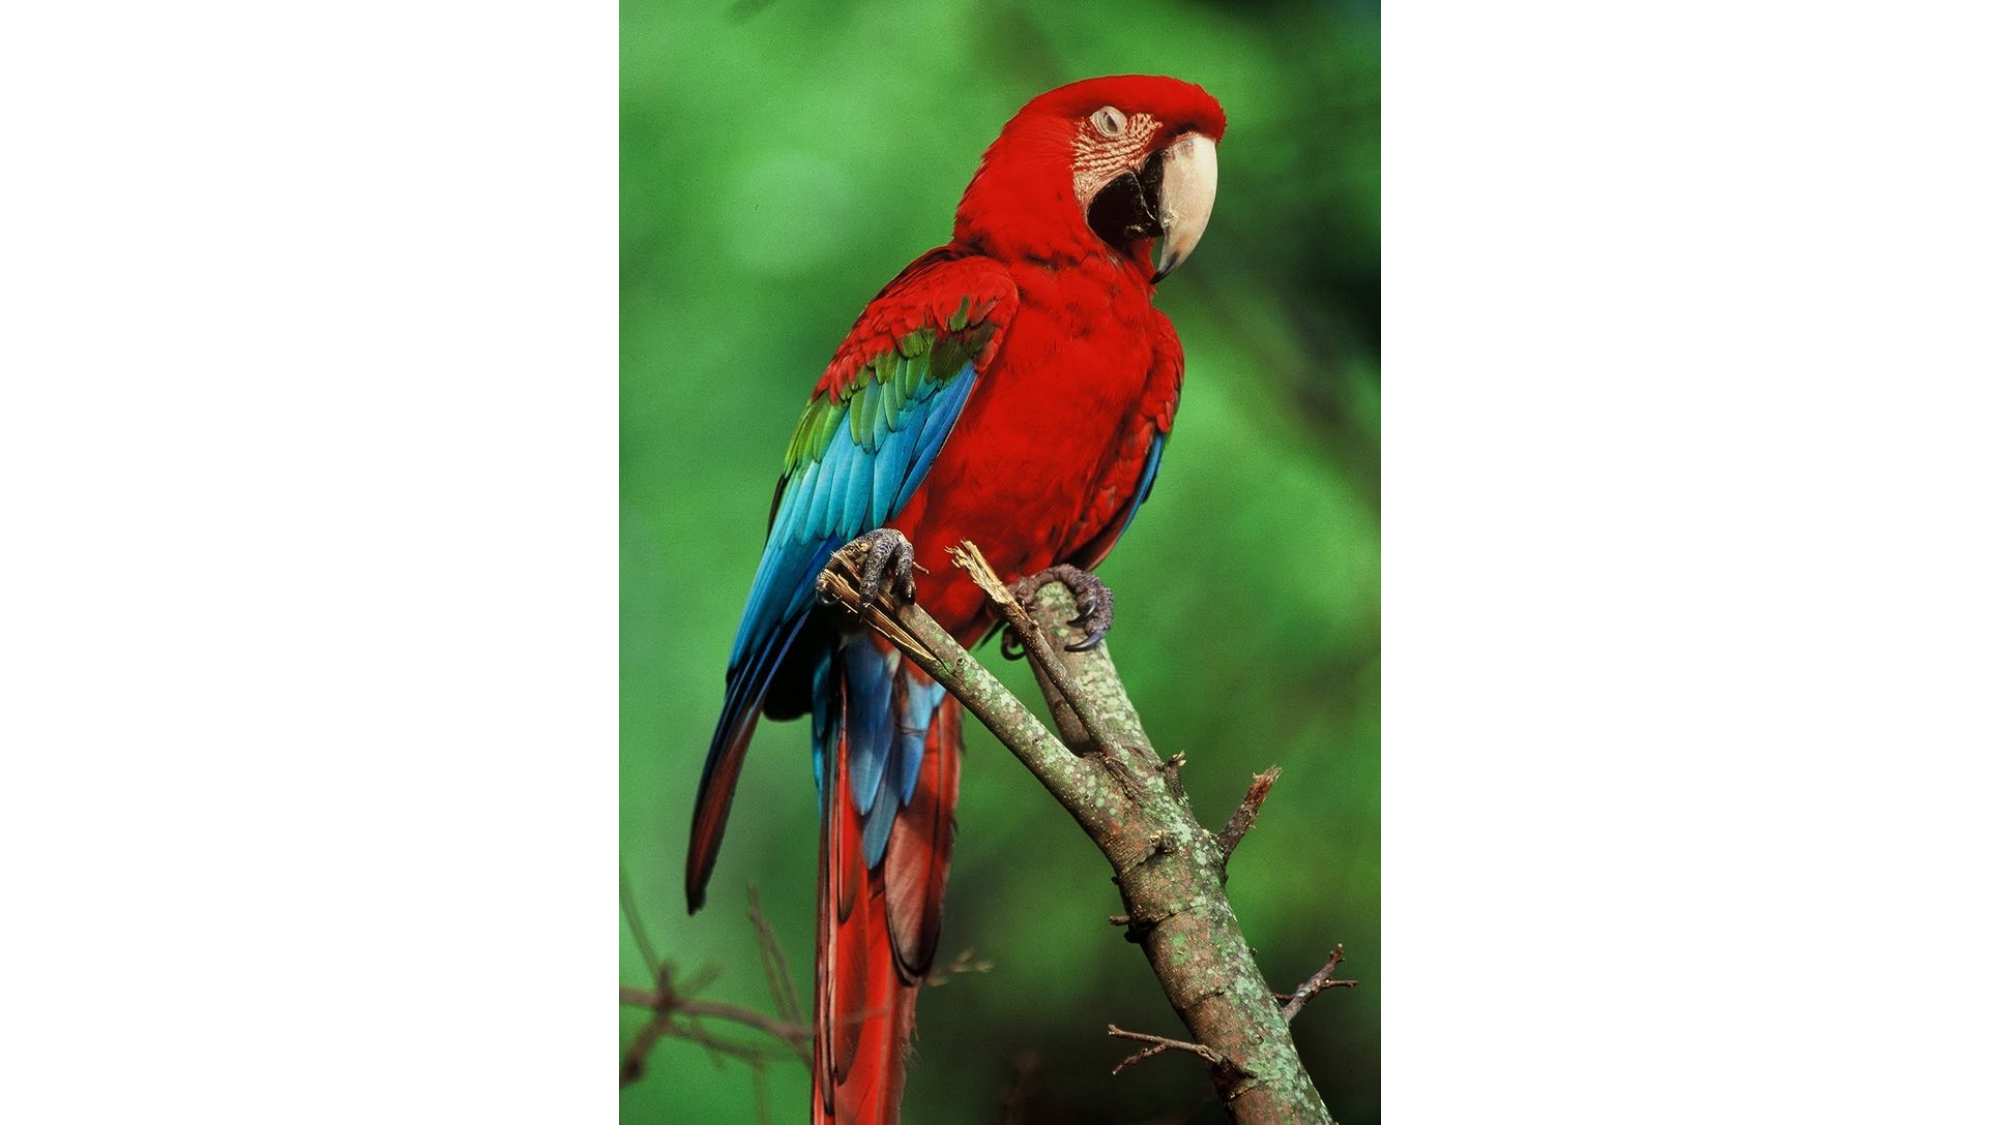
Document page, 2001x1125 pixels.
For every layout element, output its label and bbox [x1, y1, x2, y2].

picture [619, 0, 1381, 1125]
